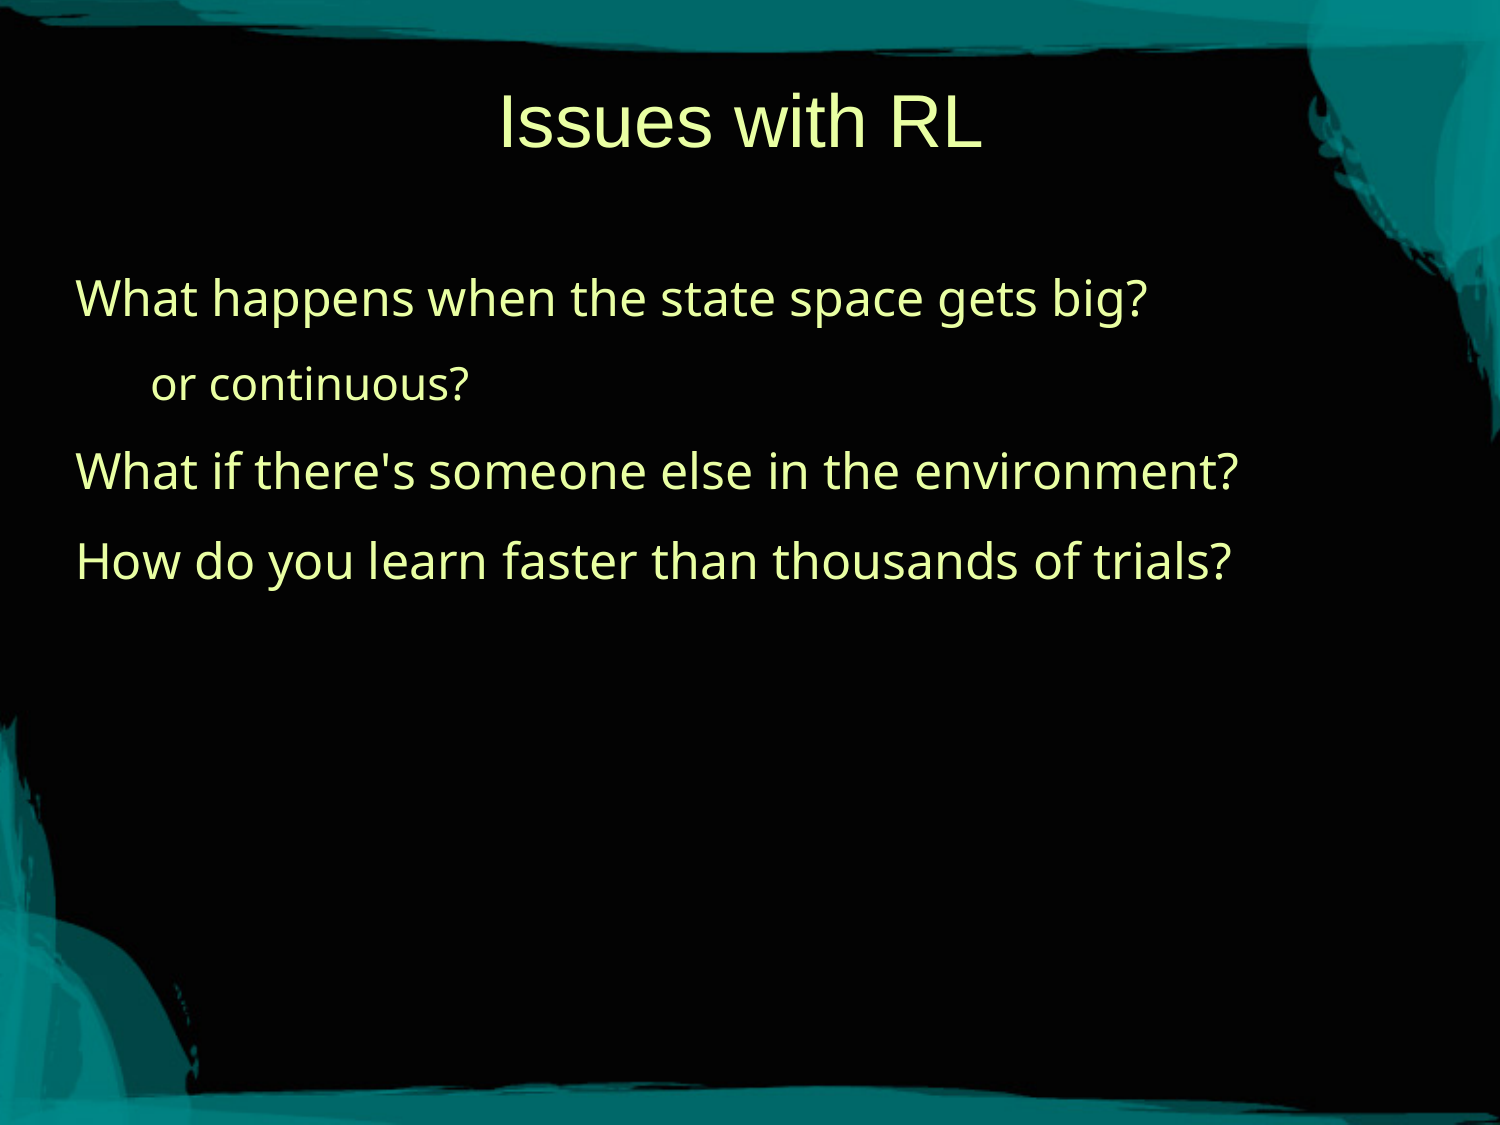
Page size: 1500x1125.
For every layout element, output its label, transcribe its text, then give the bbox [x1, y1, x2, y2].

title Issues with RL [240, 7, 1241, 236]
list What happens when the state space gets big? or continuous? What if there's someone else in the environment? How do you learn faster than thousands of trials? [75, 263, 1425, 1111]
picture [0, 0, 1500, 1125]
